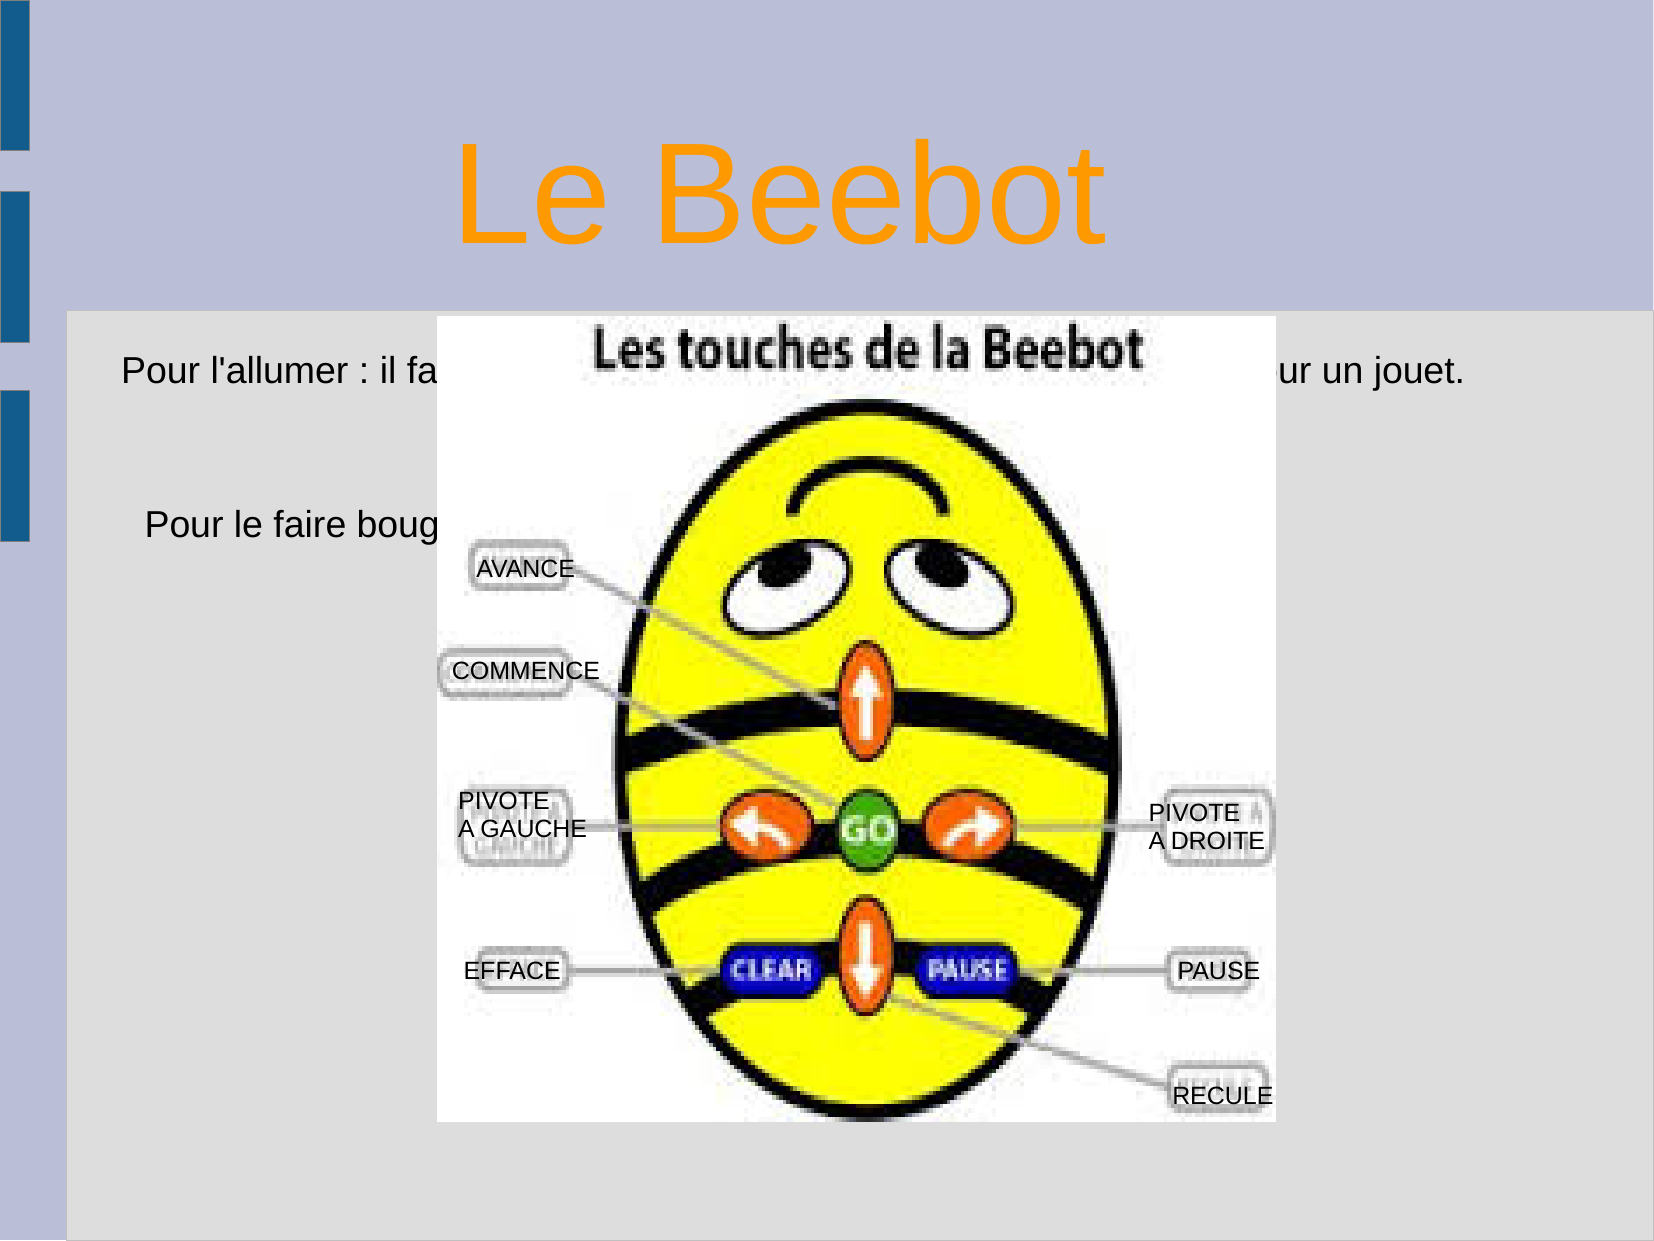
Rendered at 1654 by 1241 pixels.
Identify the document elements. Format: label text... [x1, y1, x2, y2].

text_box RECULE [1157, 1074, 1289, 1118]
text_box Pour l'allumer : il faut pousser un bouton en-dessous de lui comme pour un jouet. [1276, 342, 1536, 400]
text_box Pour le faire bouger : il faut appuyer sur les flèches au-dessus. [129, 496, 437, 553]
text_box PAUSE [1162, 949, 1276, 993]
text_box Le Beebot [436, 106, 1123, 282]
text_box PIVOTE A DROITE [1133, 791, 1281, 863]
text_box Pour l'allumer : il faut pousser un bouton en-dessous de lui comme pour un jouet. [106, 342, 437, 400]
picture [437, 316, 1276, 1123]
text_box PIVOTE A GAUCHE [443, 779, 603, 851]
text_box AVANCE [461, 547, 591, 591]
text_box COMMENCE [437, 649, 616, 693]
text_box EFFACE [448, 949, 576, 993]
